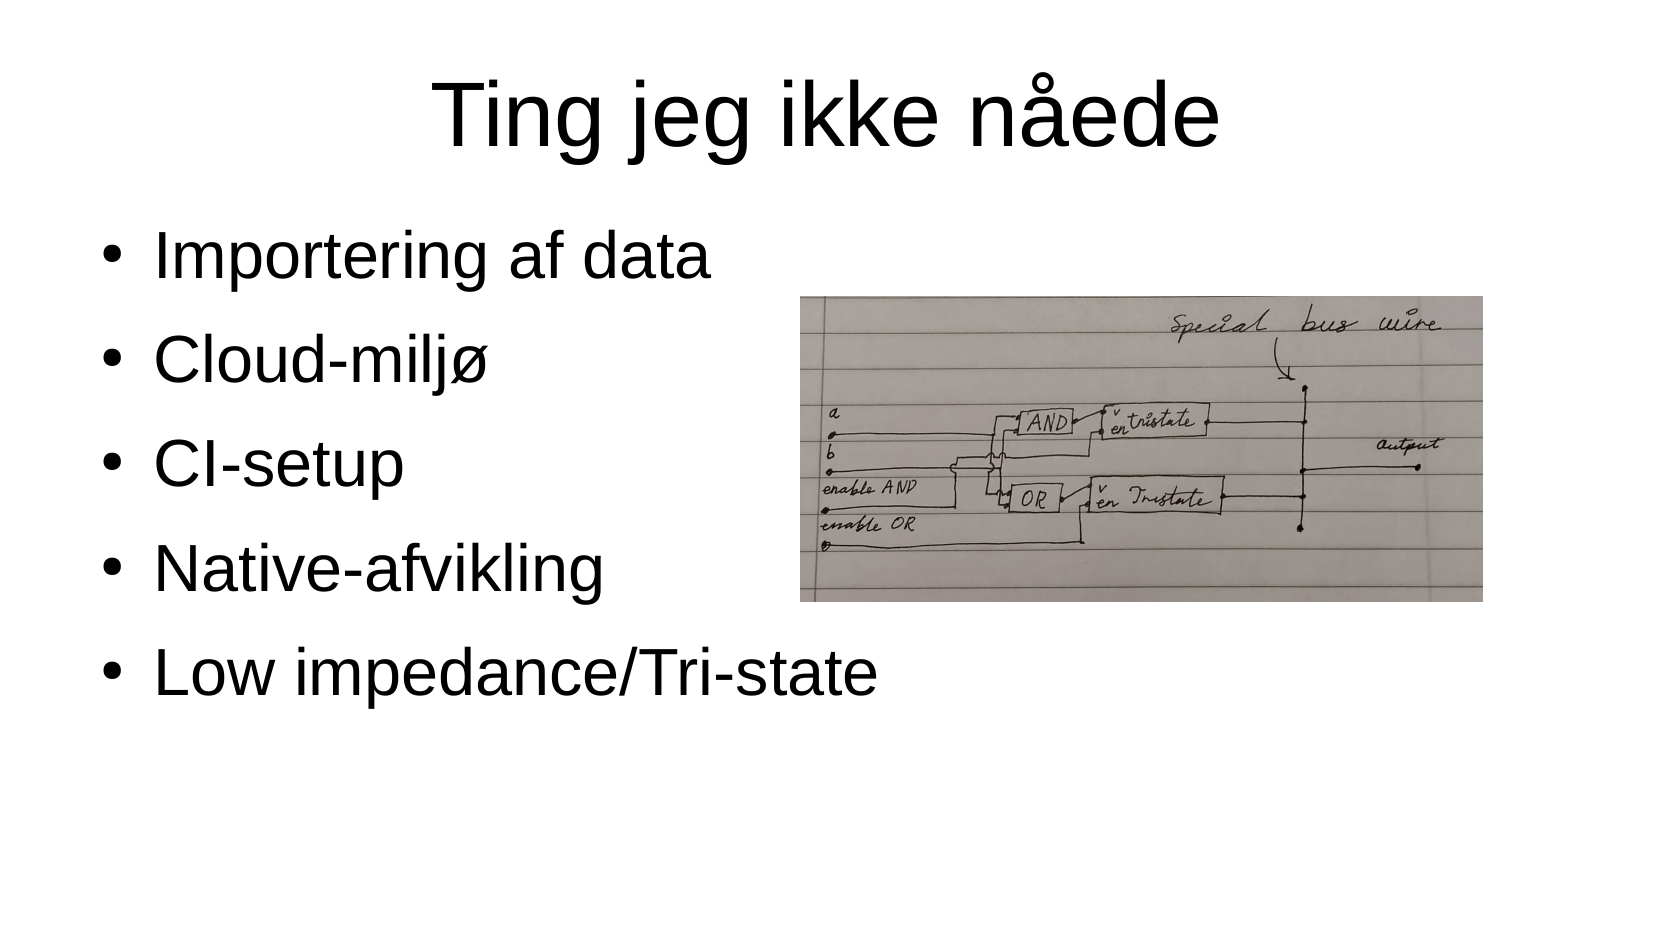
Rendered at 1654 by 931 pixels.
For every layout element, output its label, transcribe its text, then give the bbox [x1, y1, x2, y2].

picture [800, 296, 1483, 602]
list Importering af data Cloud-miljø CI-setup Native-afvikling Low impedance/Tri-state [82, 217, 1571, 758]
title Ting jeg ikke nåede [82, 37, 1571, 193]
